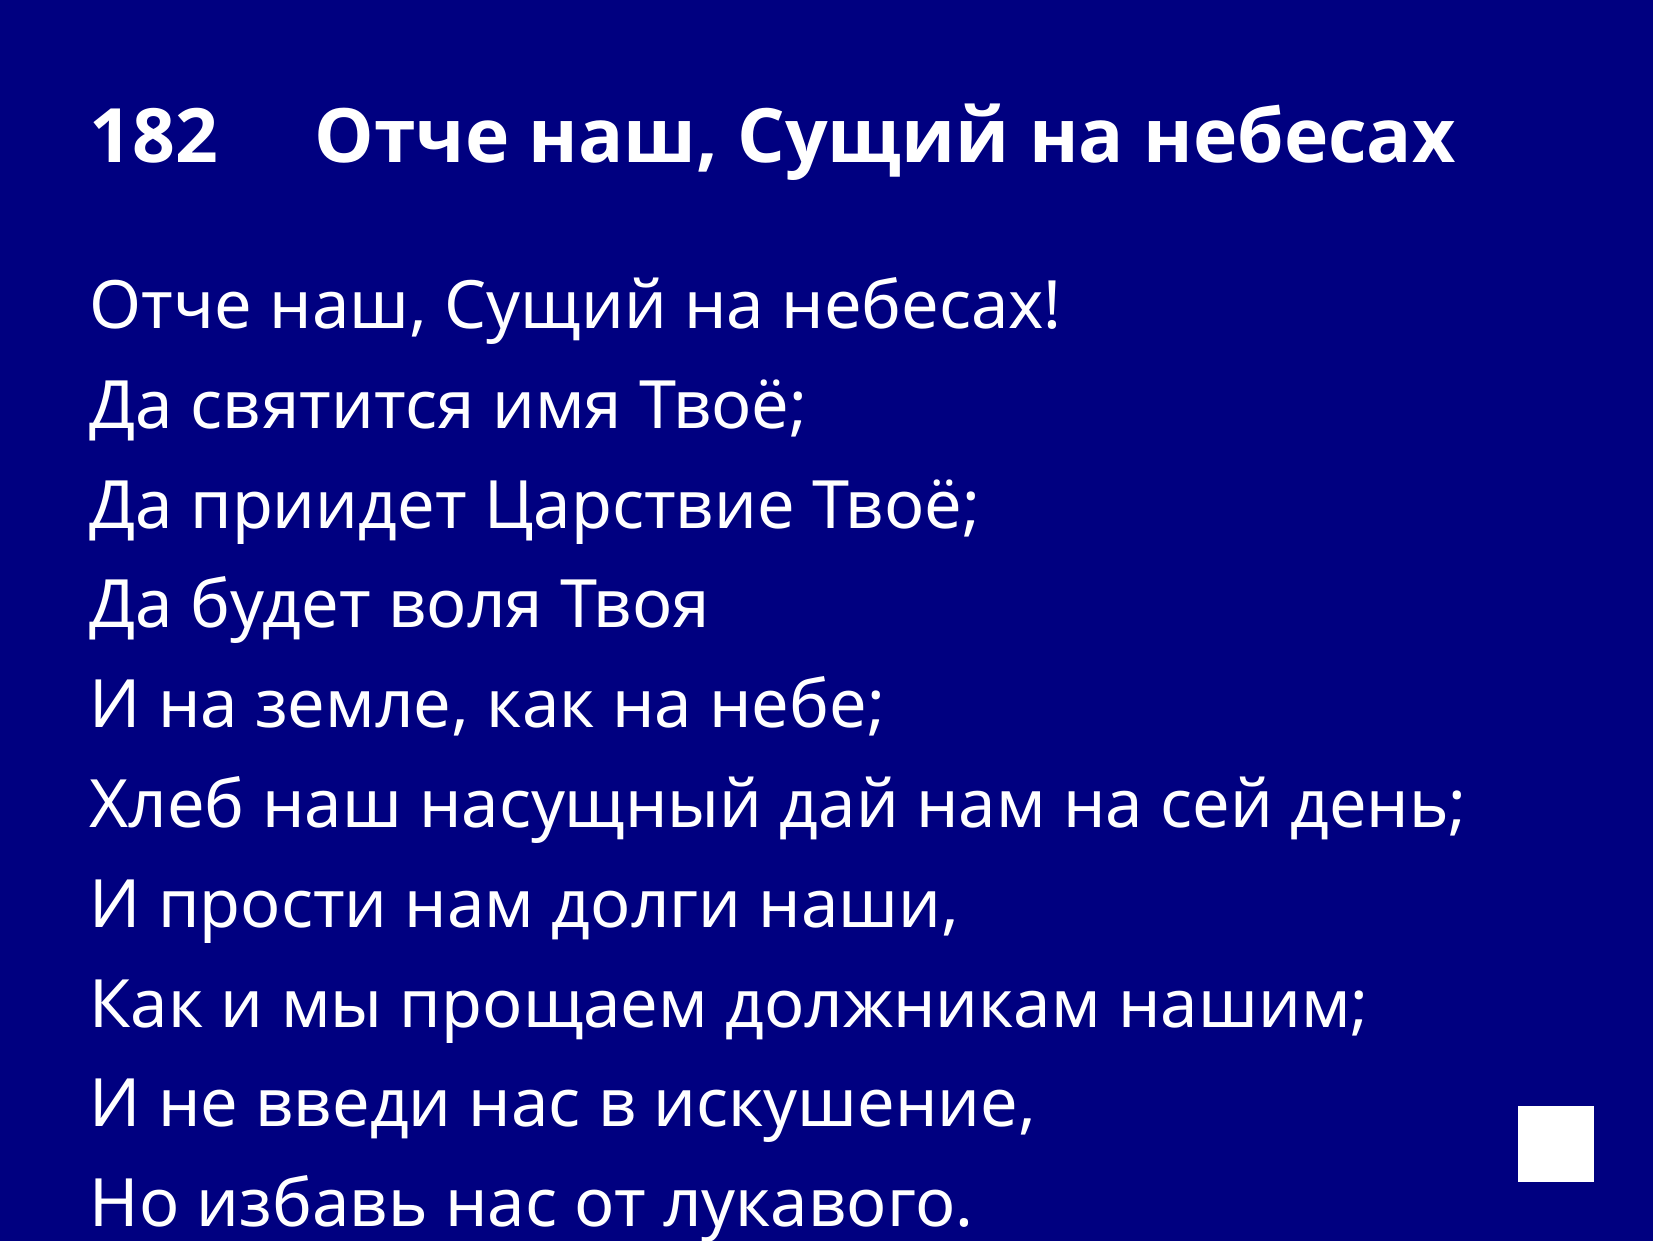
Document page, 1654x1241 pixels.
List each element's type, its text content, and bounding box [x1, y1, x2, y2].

text_box Отче наш, Сущий на небесах! Да святится имя Твоё; Да приидет Царствие Твоё; Да будет воля Твоя И на земле, как на небе; Хлеб наш насущный дай нам на сей день; И прости нам долги наши, Как и мы прощаем должникам нашим; И не введи нас в искушение, Но избавь нас от лукавого. [75, 188, 1653, 1163]
text_box 182 Отче наш, Сущий на небесах [75, 75, 1653, 188]
text_box [1518, 1163, 1594, 1182]
